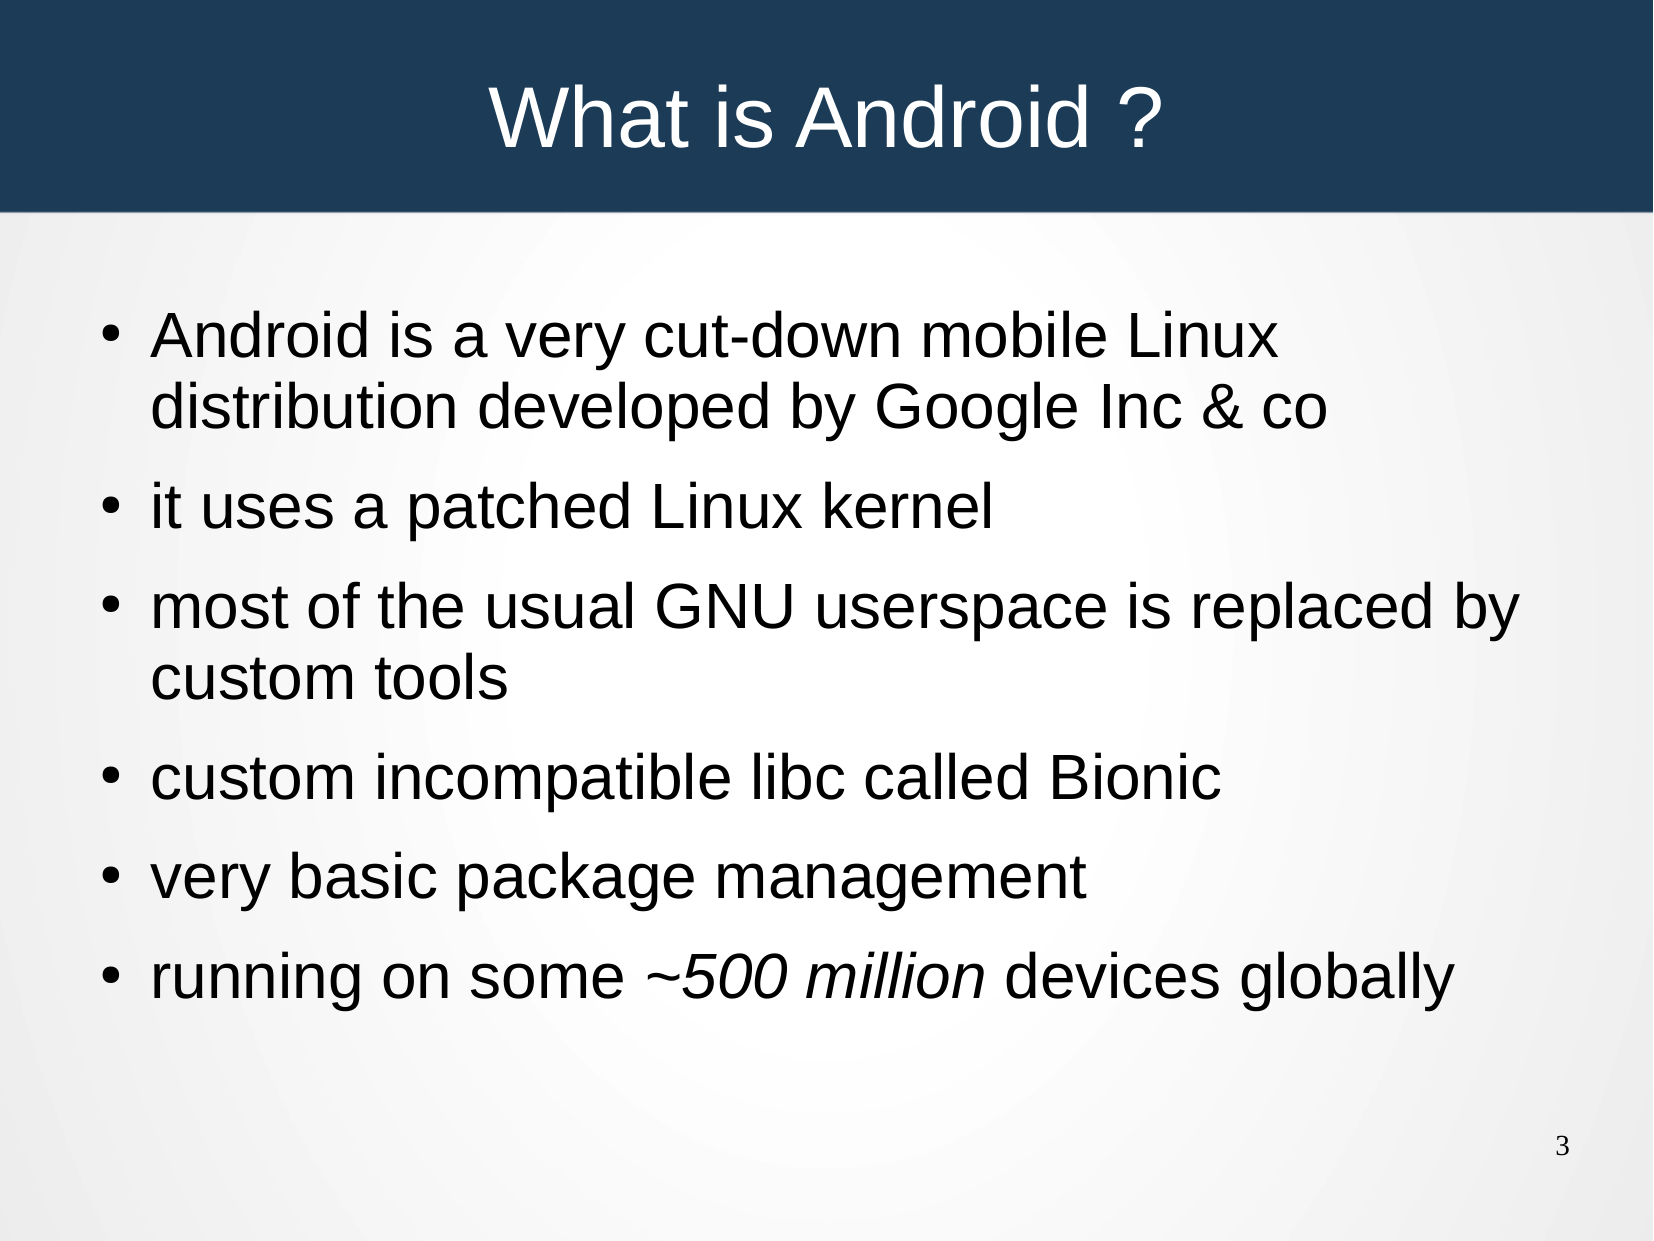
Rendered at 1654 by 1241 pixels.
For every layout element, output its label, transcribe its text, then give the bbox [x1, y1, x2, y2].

title What is Android ? [82, 47, 1571, 189]
list Android is a very cut-down mobile Linux distribution developed by Google Inc & co it uses a patched Linux kernel most of the usual GNU userspace is replaced by custom tools custom incompatible libc called Bionic very basic package management running on some ~500 million devices globally [82, 299, 1571, 1019]
picture [0, 0, 1653, 1241]
